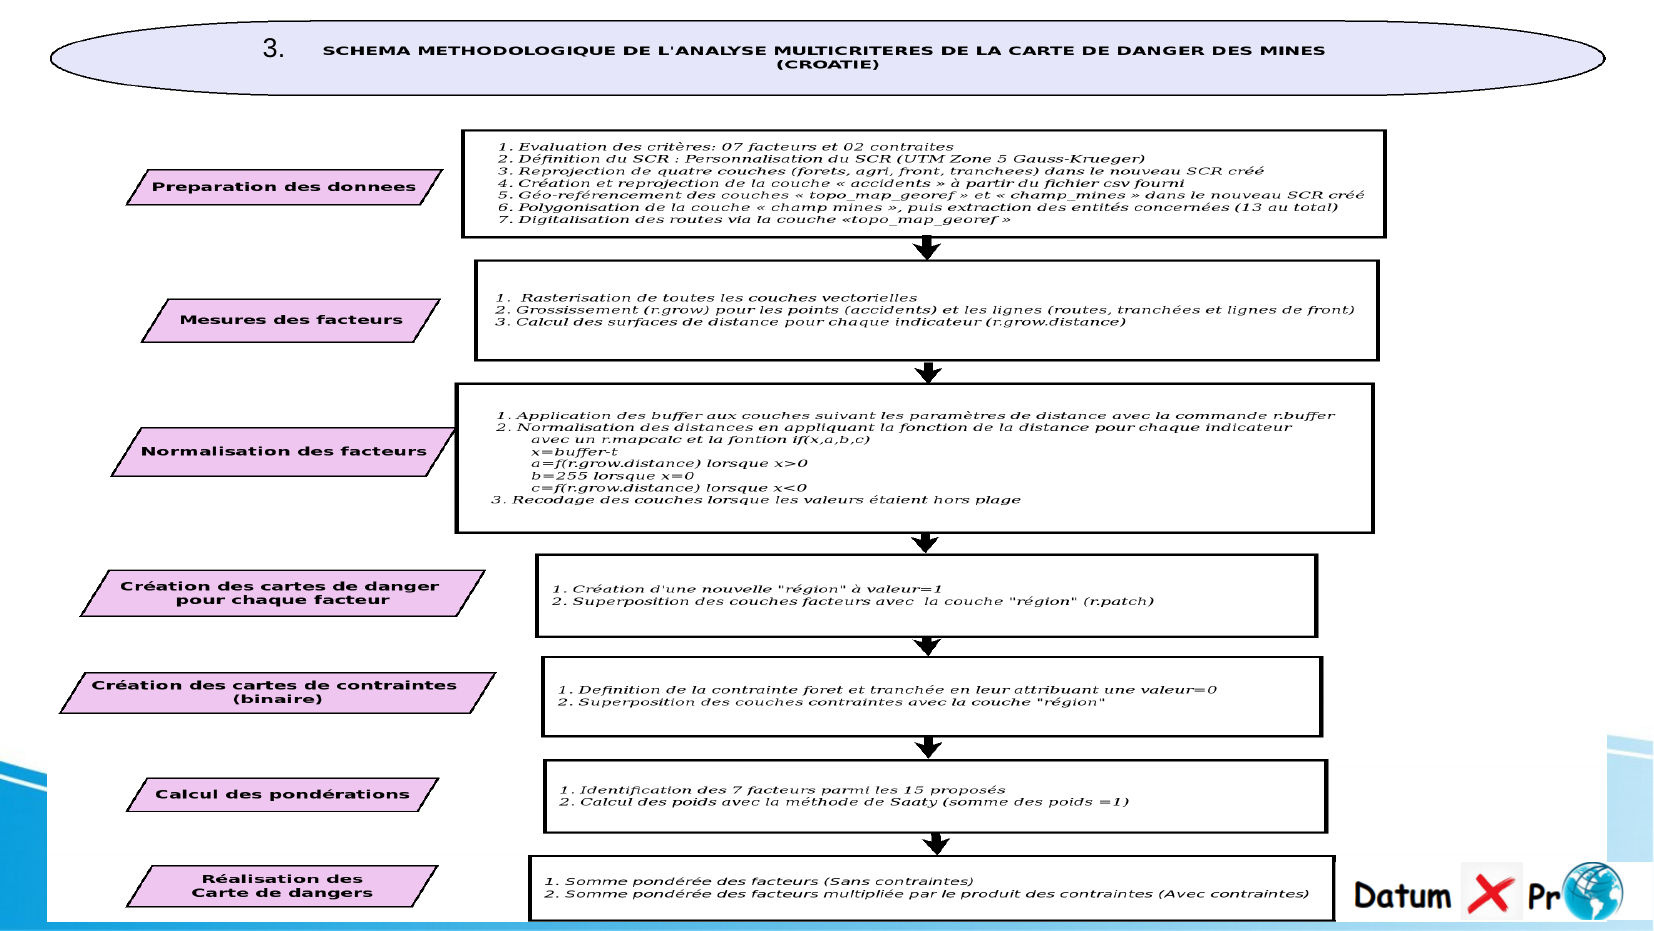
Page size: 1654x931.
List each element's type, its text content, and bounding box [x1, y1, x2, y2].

picture [0, 19, 1654, 931]
text_box 3. [247, 23, 319, 83]
